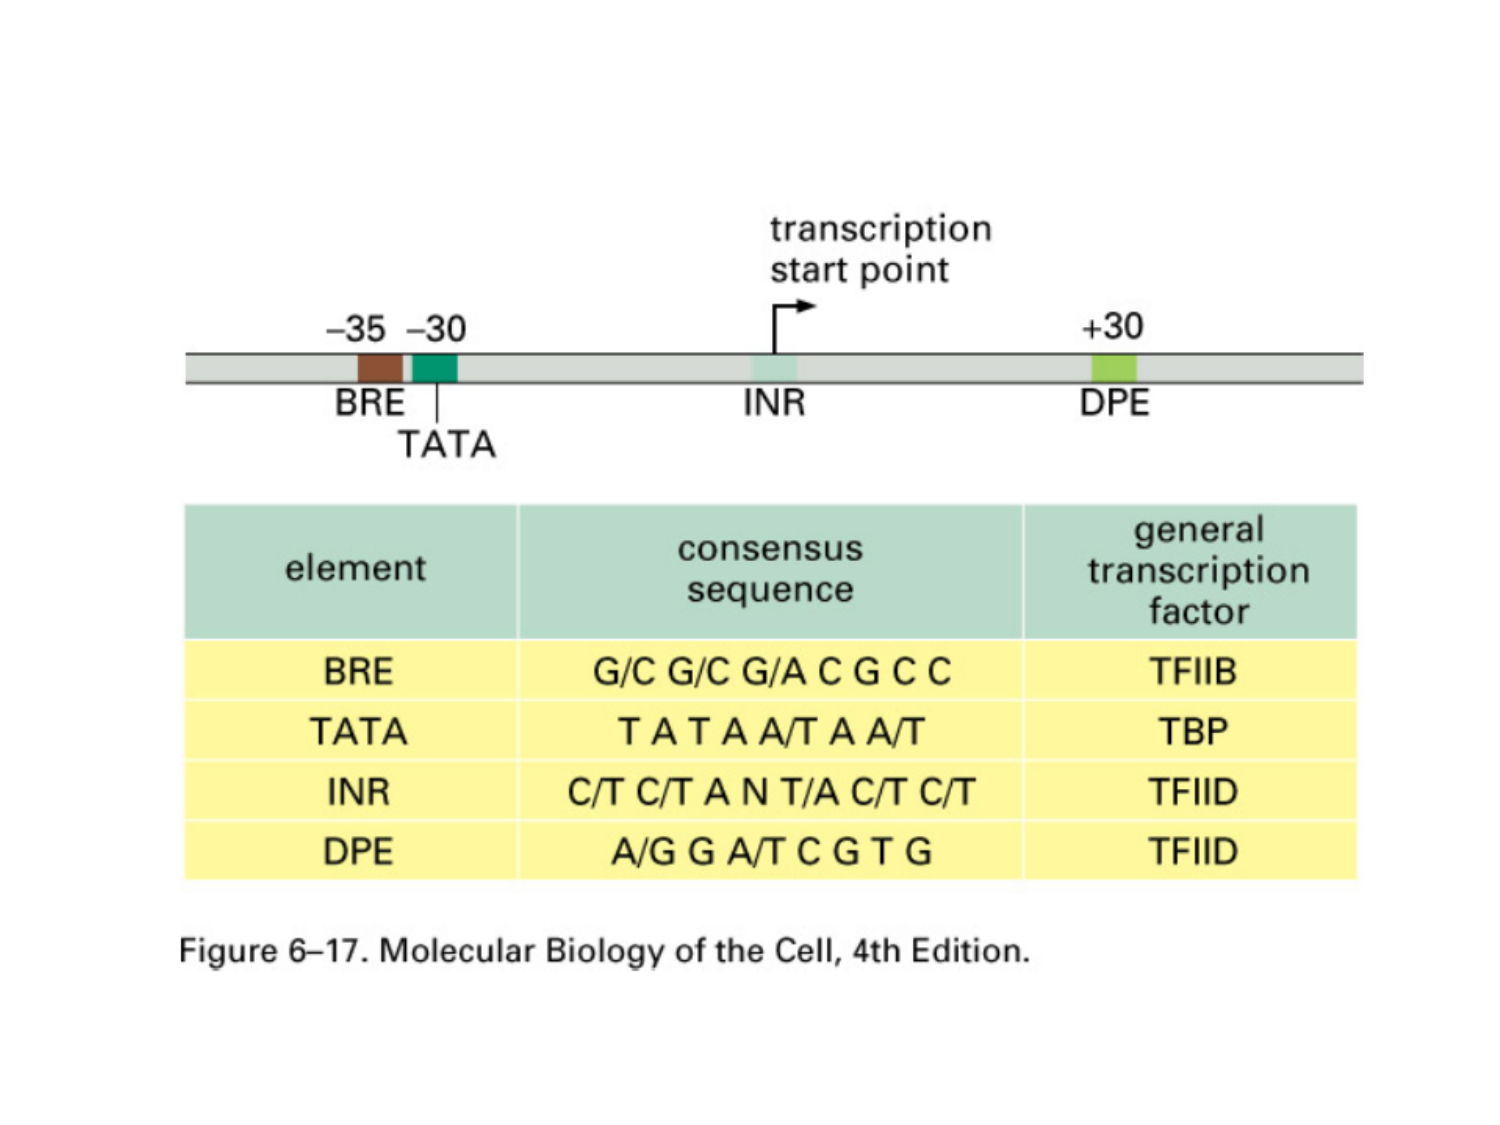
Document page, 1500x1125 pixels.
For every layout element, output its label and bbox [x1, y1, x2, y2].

picture [100, 146, 1400, 979]
